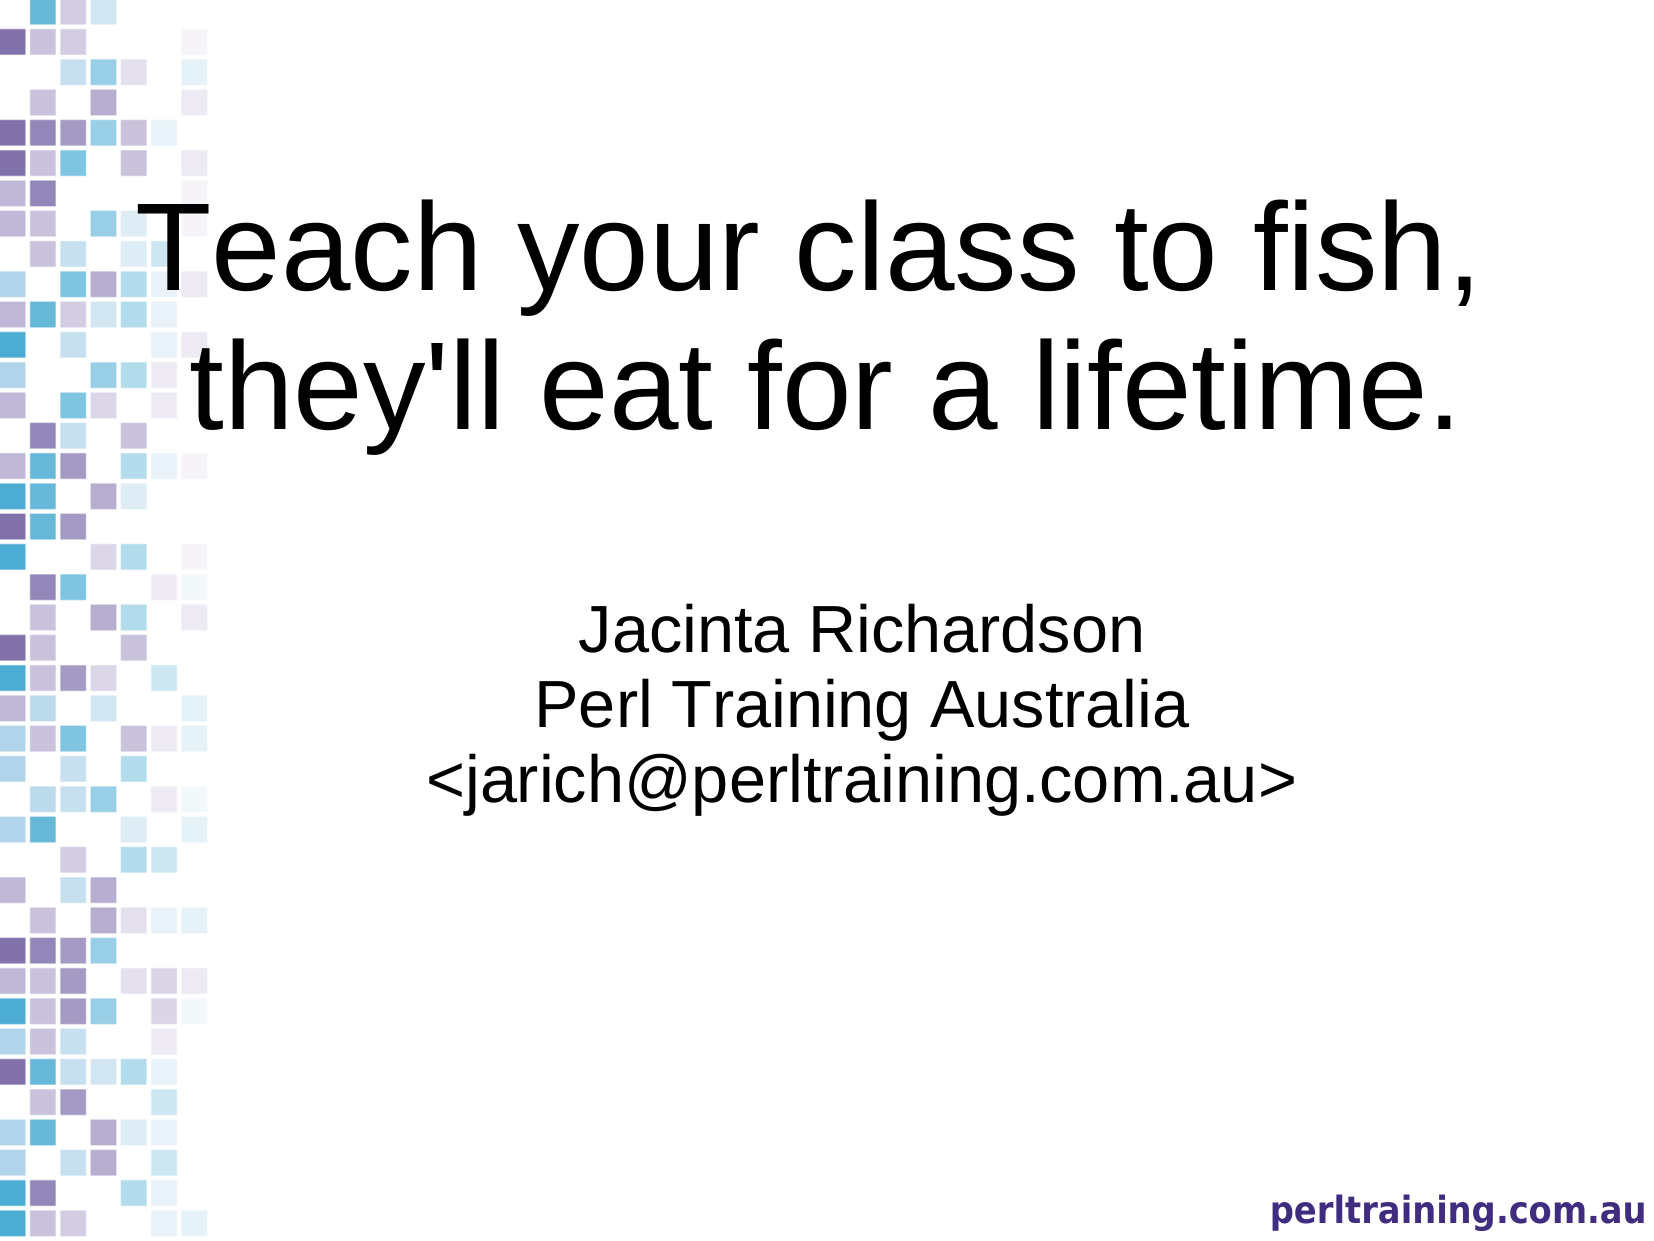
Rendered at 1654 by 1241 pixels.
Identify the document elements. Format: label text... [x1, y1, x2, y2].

title Teach your class to fish, they'll eat for a lifetime. [82, 13, 1571, 621]
picture [0, 0, 212, 1241]
subtitle Jacinta Richardson Perl Training Australia <jarich@perltraining.com.au> [118, 302, 1607, 1107]
